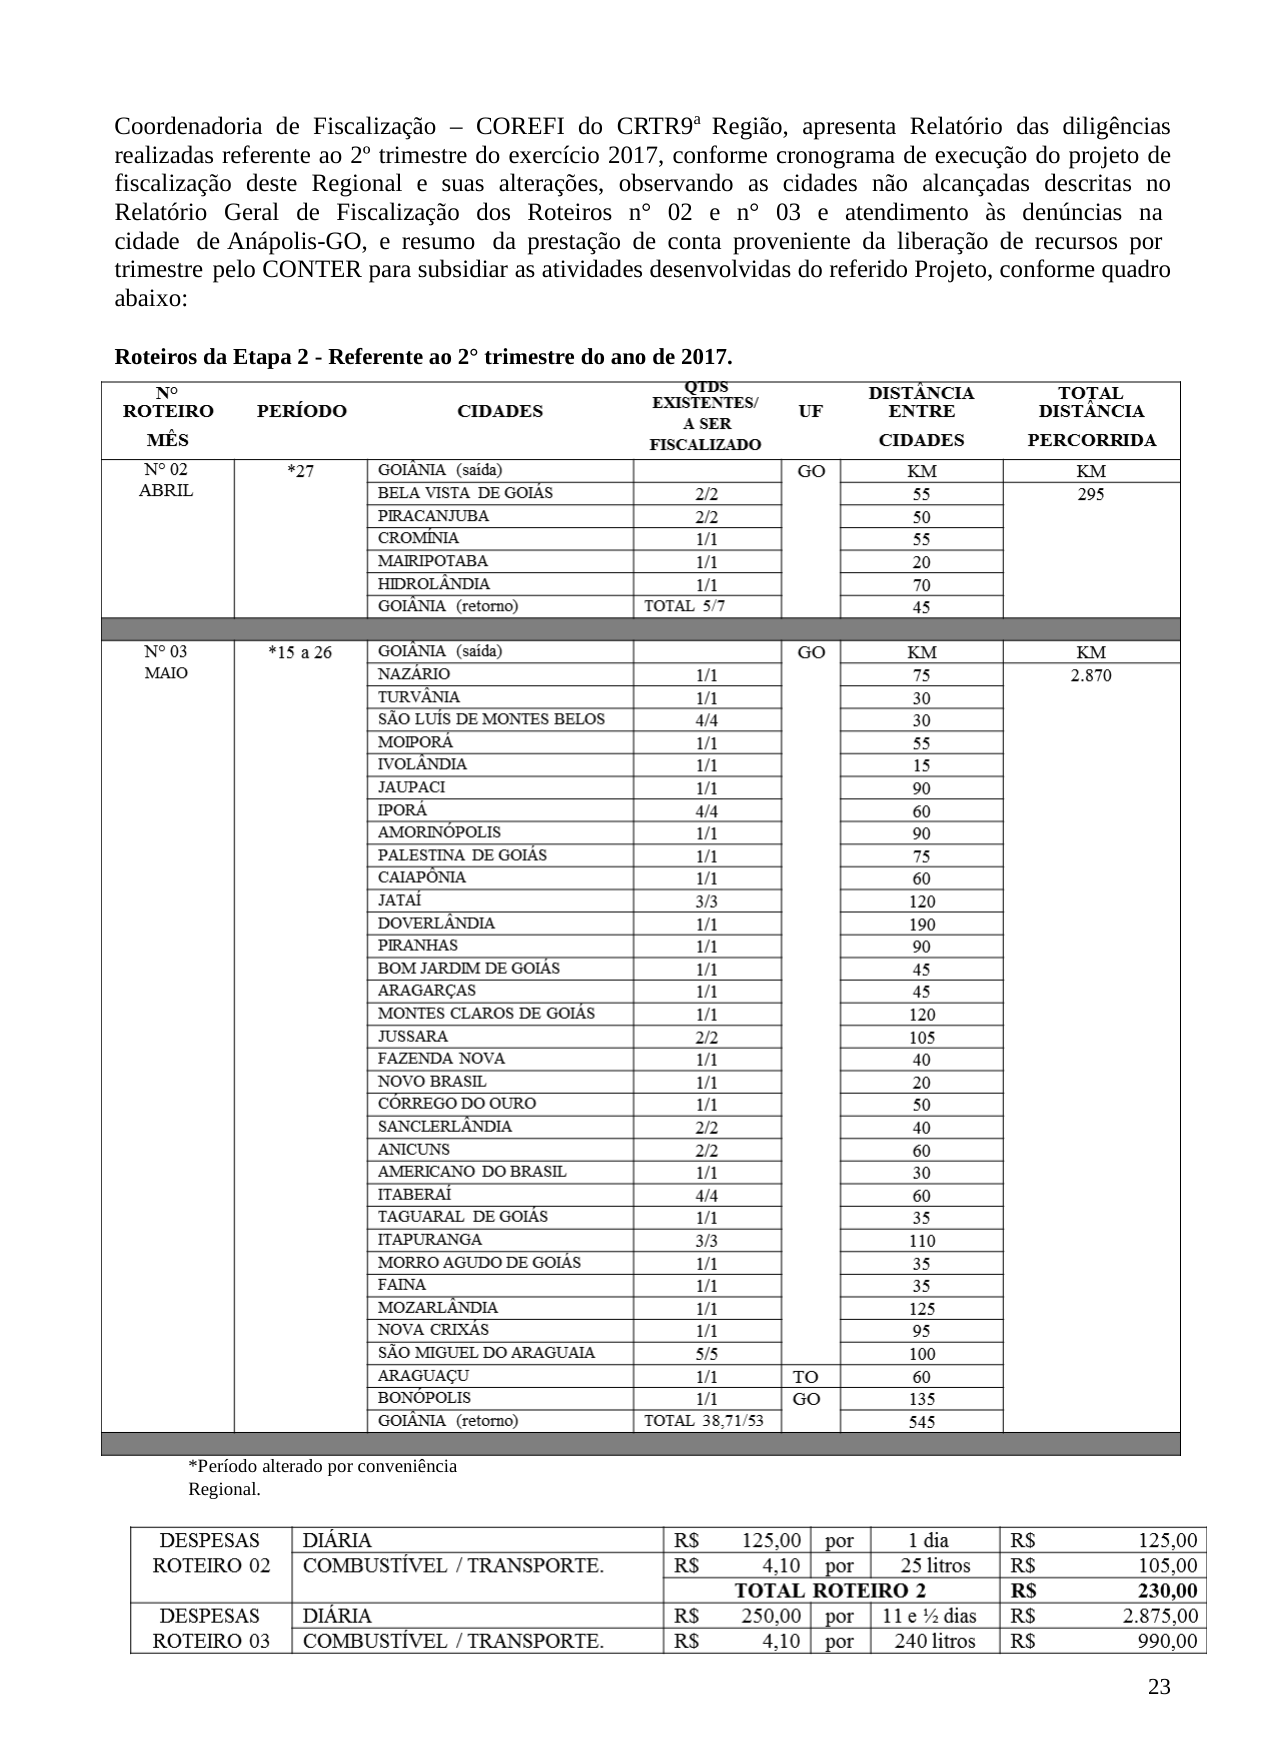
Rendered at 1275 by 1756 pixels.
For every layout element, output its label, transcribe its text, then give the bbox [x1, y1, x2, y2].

text_box Coordenadoria de Fiscalização – COREFI do CRTR9a Região, apresenta Relatório das diligências realizadas referente ao 2º trimestre do exercício 2017, conforme cronograma de execução do projeto de fiscalização deste Regional e suas alterações, observando as cidades não alcançadas descritas no Relatório Geral de Fiscalização dos Roteiros n° 02 e n° 03 e atendimento às denúncias na cidade de Anápolis-GO, e resumo da prestação de conta proveniente da liberação de recursos por trimestre pelo CONTER para subsidiar as atividades desenvolvidas do referido Projeto, conforme quadro abaixo: Roteiros da Etapa 2 - Referente ao 2° trimestre do ano de 2017. [112, 110, 1174, 344]
picture [130, 1522, 1207, 1667]
text_box *Período alterado por conveniência Regional. [186, 1457, 534, 1478]
text_box 22 [1143, 1671, 1176, 1705]
picture [101, 370, 1181, 1457]
